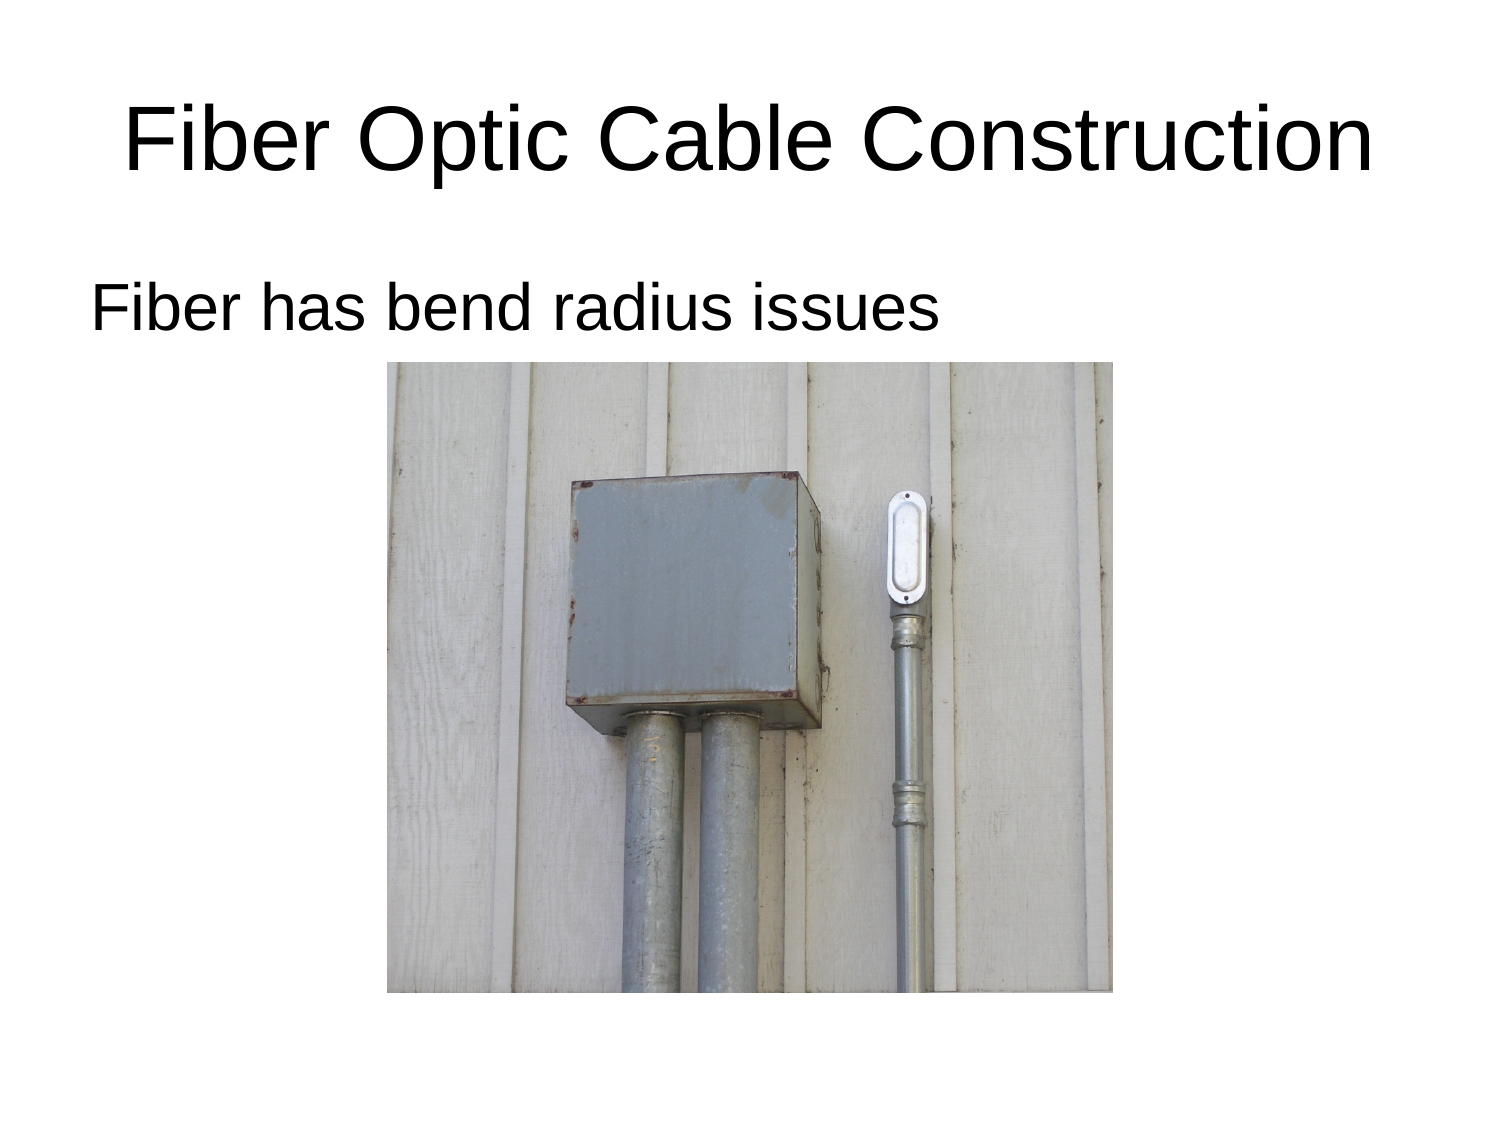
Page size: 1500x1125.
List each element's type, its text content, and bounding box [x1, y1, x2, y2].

list Fiber has bend radius issues [75, 262, 1426, 502]
title Fiber Optic Cable Construction [75, 45, 1426, 233]
picture [387, 362, 1113, 993]
